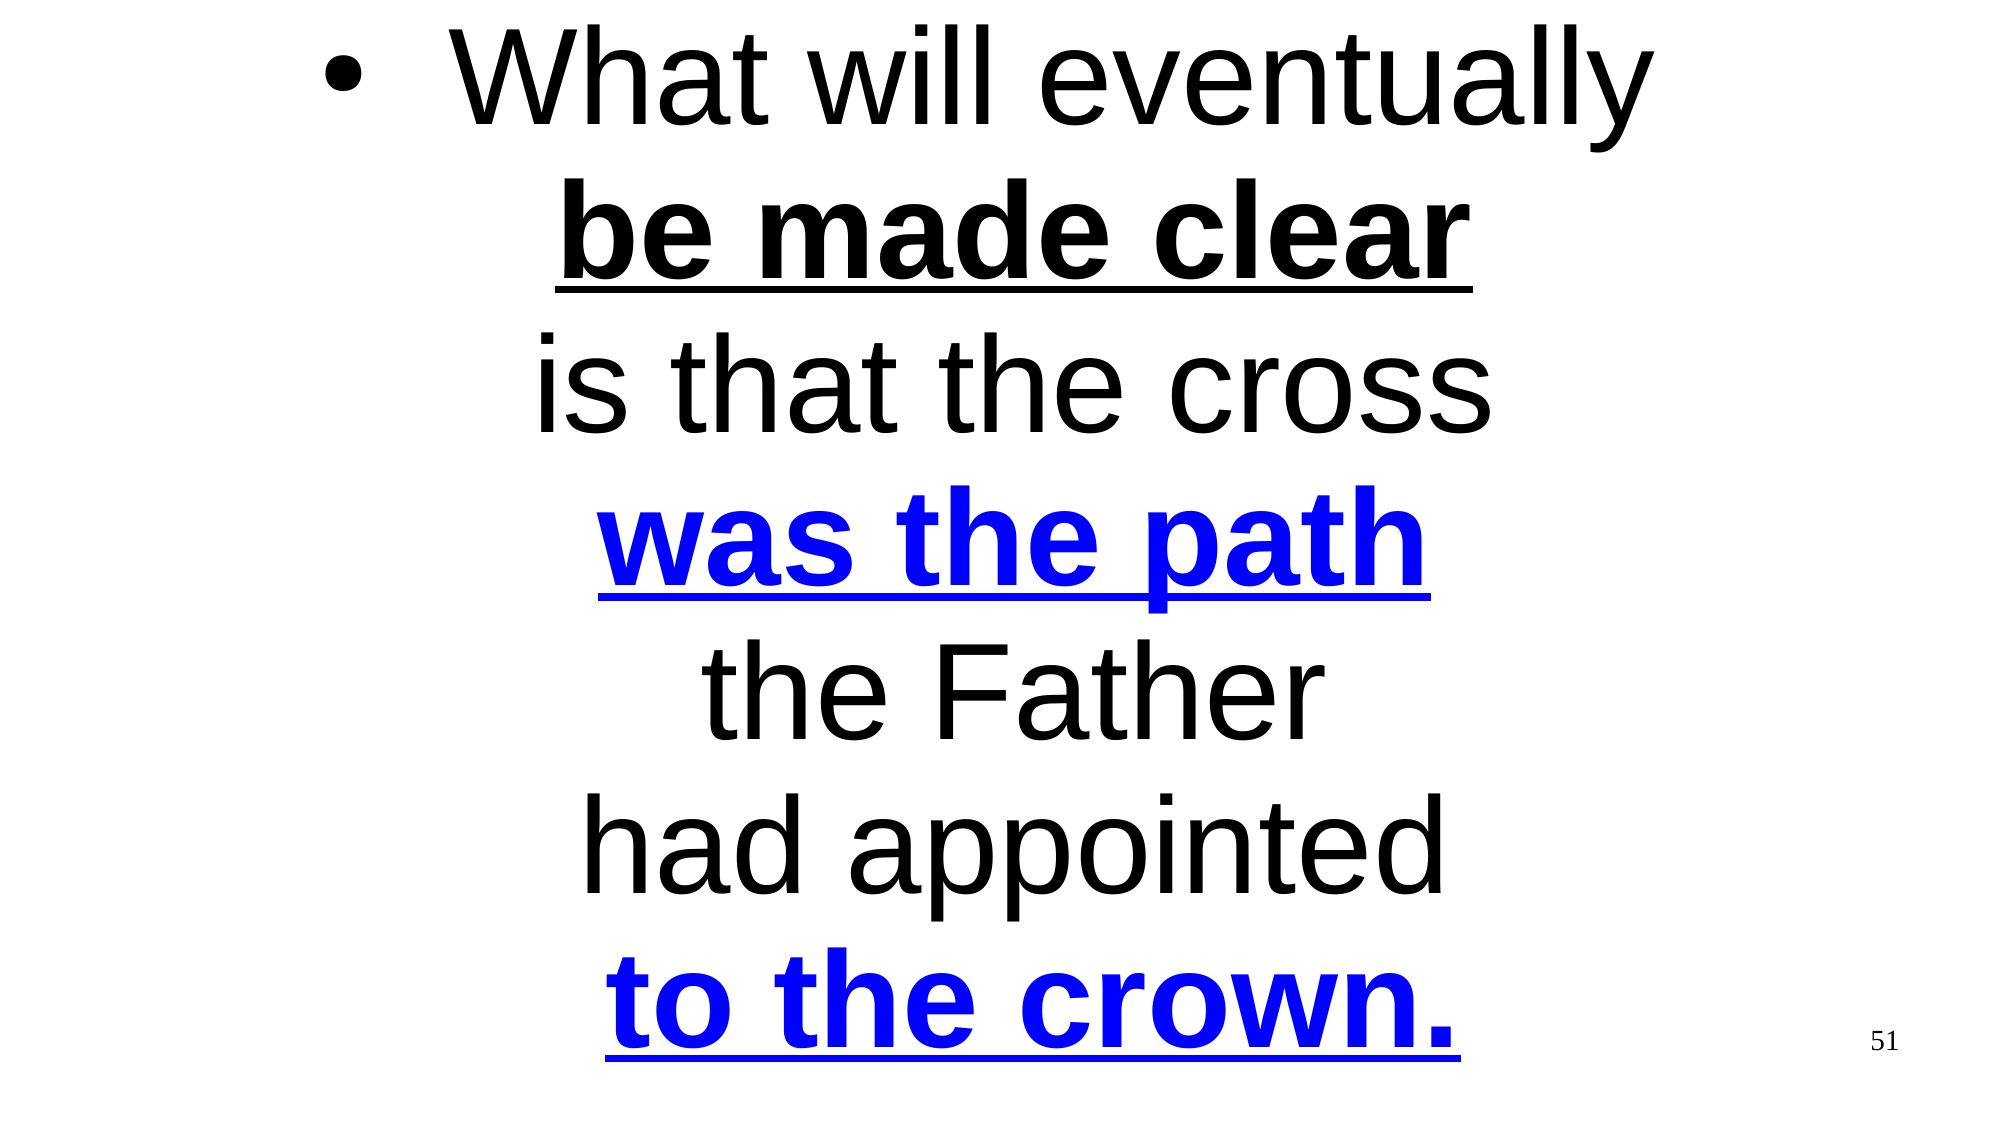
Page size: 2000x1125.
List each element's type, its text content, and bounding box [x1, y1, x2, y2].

list What will eventually be made clear is that the cross was the path the Father had appointed to the crown. [0, 0, 1996, 1123]
